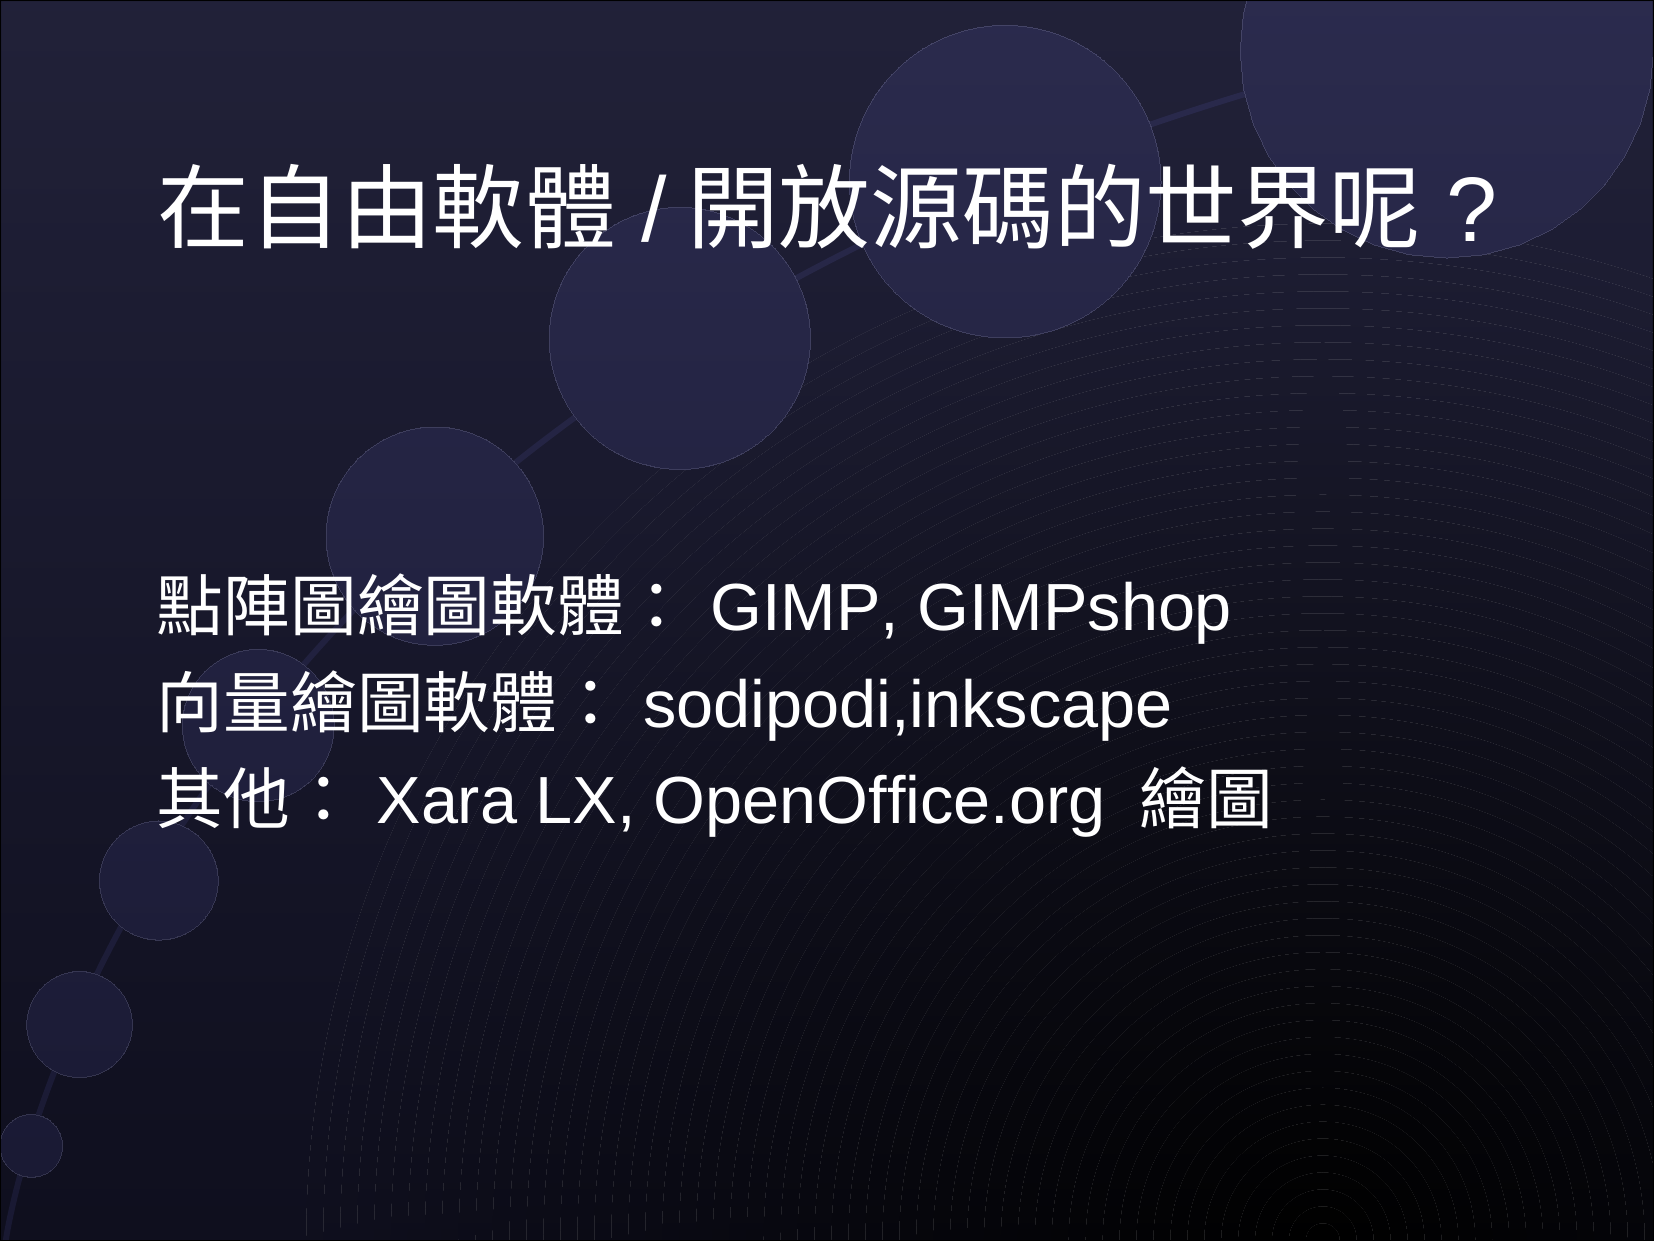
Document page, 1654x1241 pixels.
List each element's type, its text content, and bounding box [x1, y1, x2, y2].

subtitle 點陣圖繪圖軟體：GIMP, GIMPshop 向量繪圖軟體：sodipodi,inkscape 其他：Xara LX, OpenOffice.org 繪圖 [121, 344, 1534, 1127]
title 在自由軟體/開放源碼的世界呢? [121, 102, 1534, 311]
